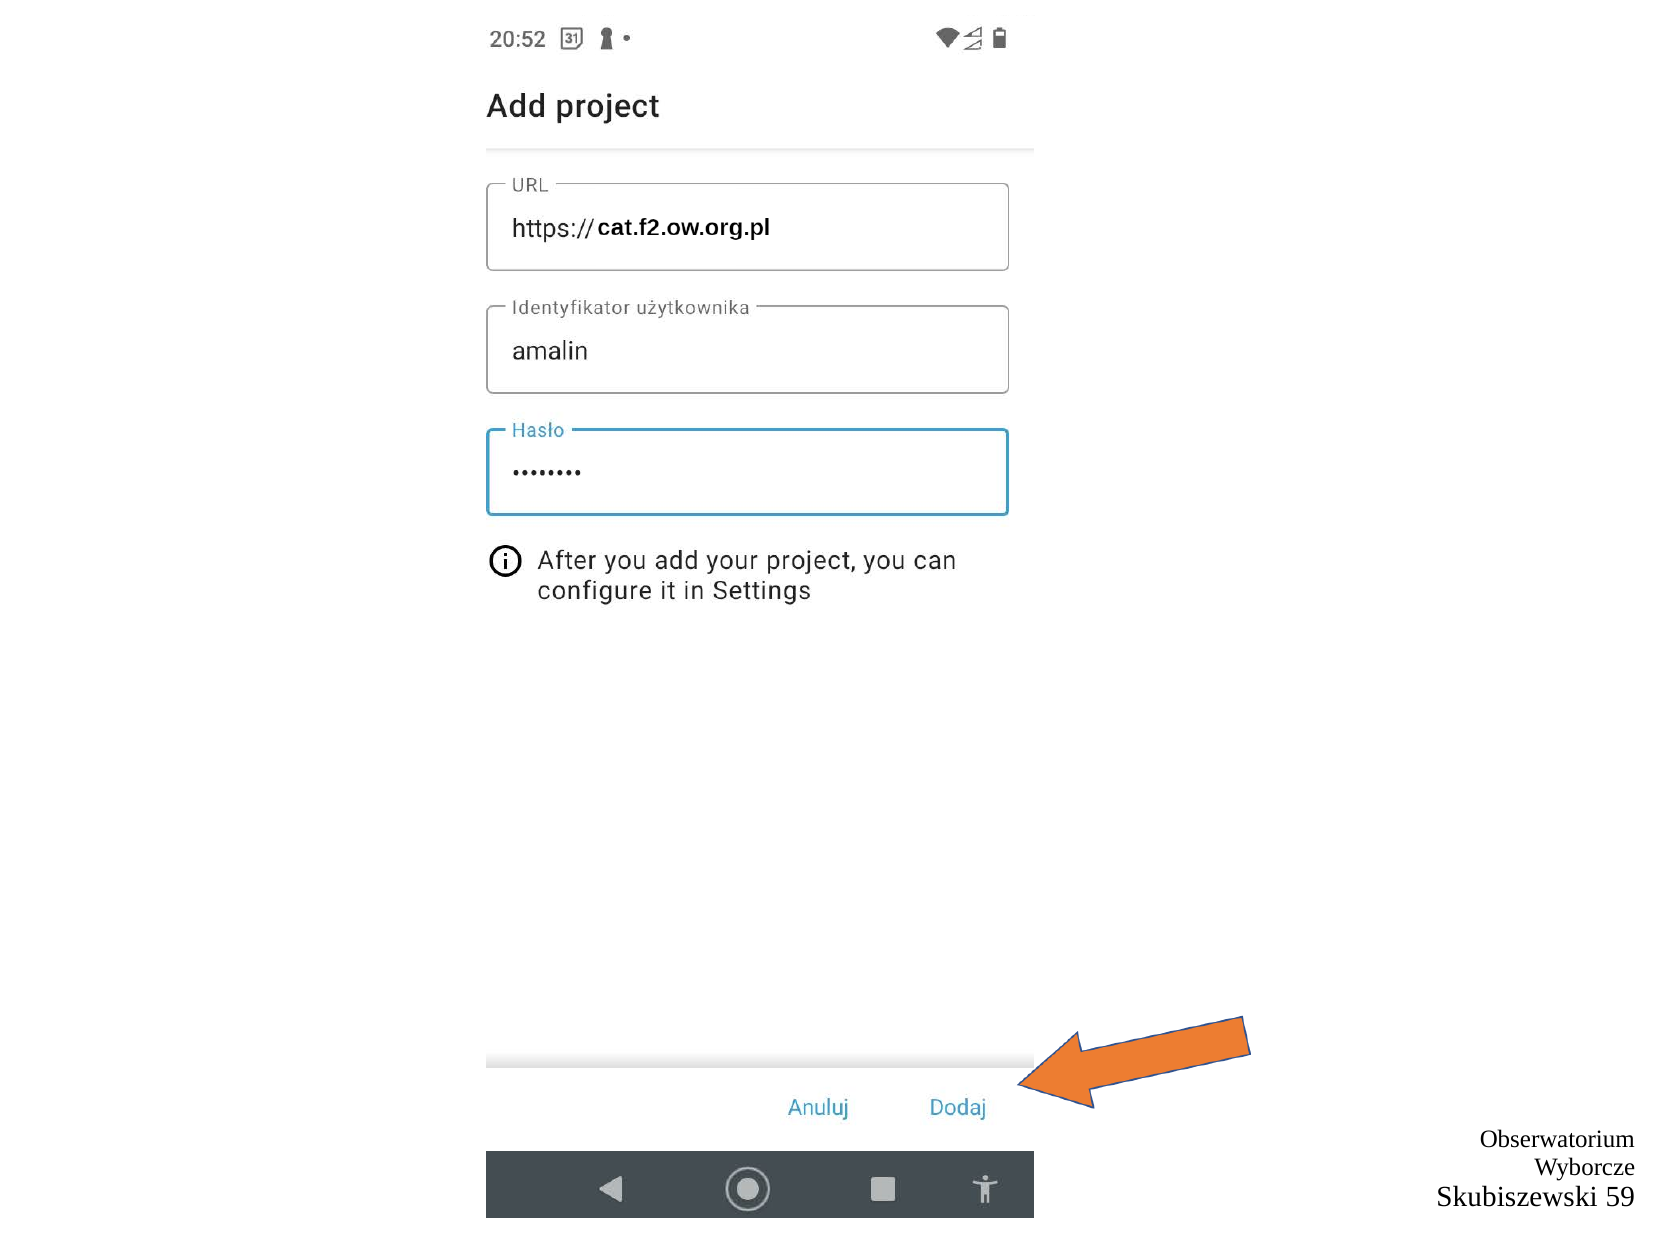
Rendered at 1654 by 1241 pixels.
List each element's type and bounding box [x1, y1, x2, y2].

picture [486, 8, 1283, 1218]
